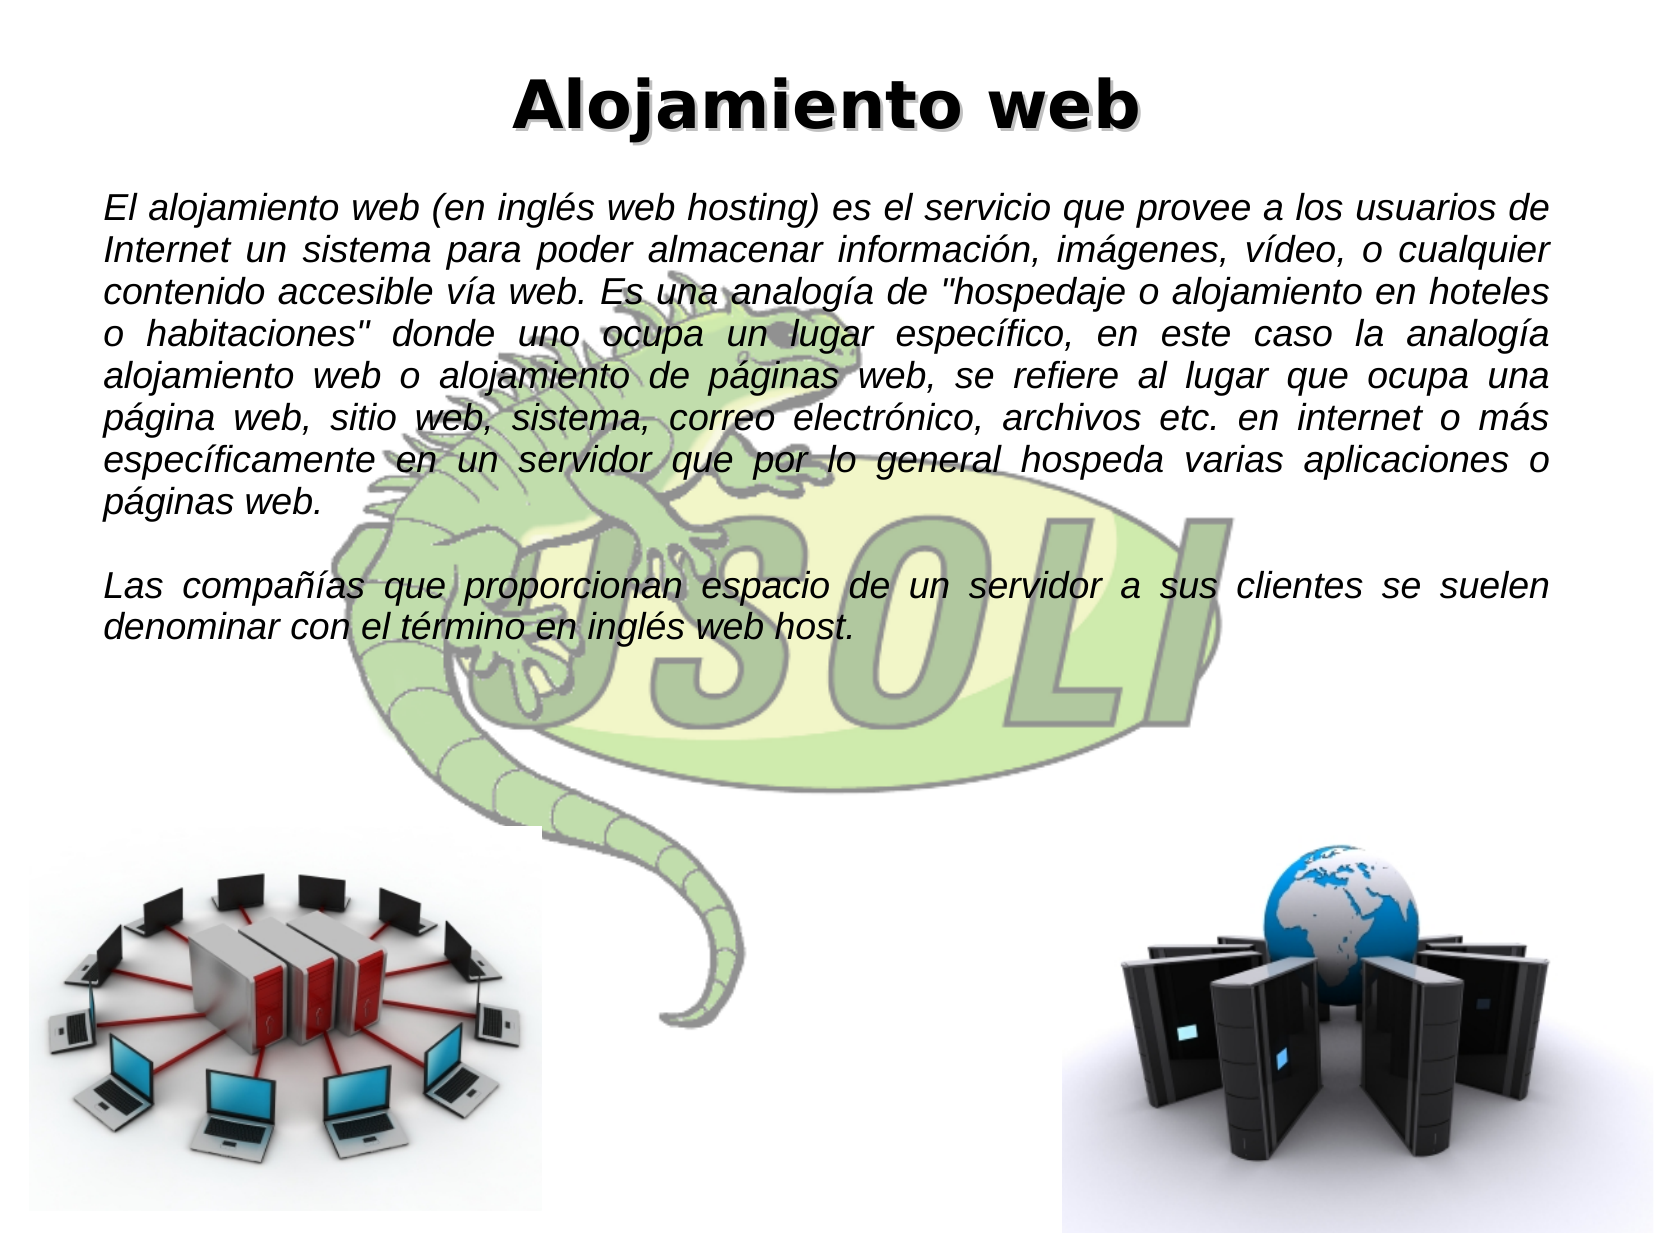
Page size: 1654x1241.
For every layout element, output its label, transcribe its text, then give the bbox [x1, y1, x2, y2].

text_box Alojamiento web El alojamiento web (en inglés web hosting) es el servicio que provee a los usuarios de Internet un sistema para poder almacenar información, imágenes, vídeo, o cualquier contenido accesible vía web. Es una analogía de "hospedaje o alojamiento en hoteles o habitaciones" donde uno ocupa un lugar específico, en este caso la analogía alojamiento web o alojamiento de páginas web, se refiere al lugar que ocupa una página web, sitio web, sistema, correo electrónico, archivos etc. en internet o más específicamente en un servidor que por lo general hospeda varias aplicaciones o páginas web. Las compañías que proporcionan espacio de un servidor a sus clientes se suelen denominar con el término en inglés web host. [88, 59, 1565, 656]
picture [29, 656, 1654, 1233]
